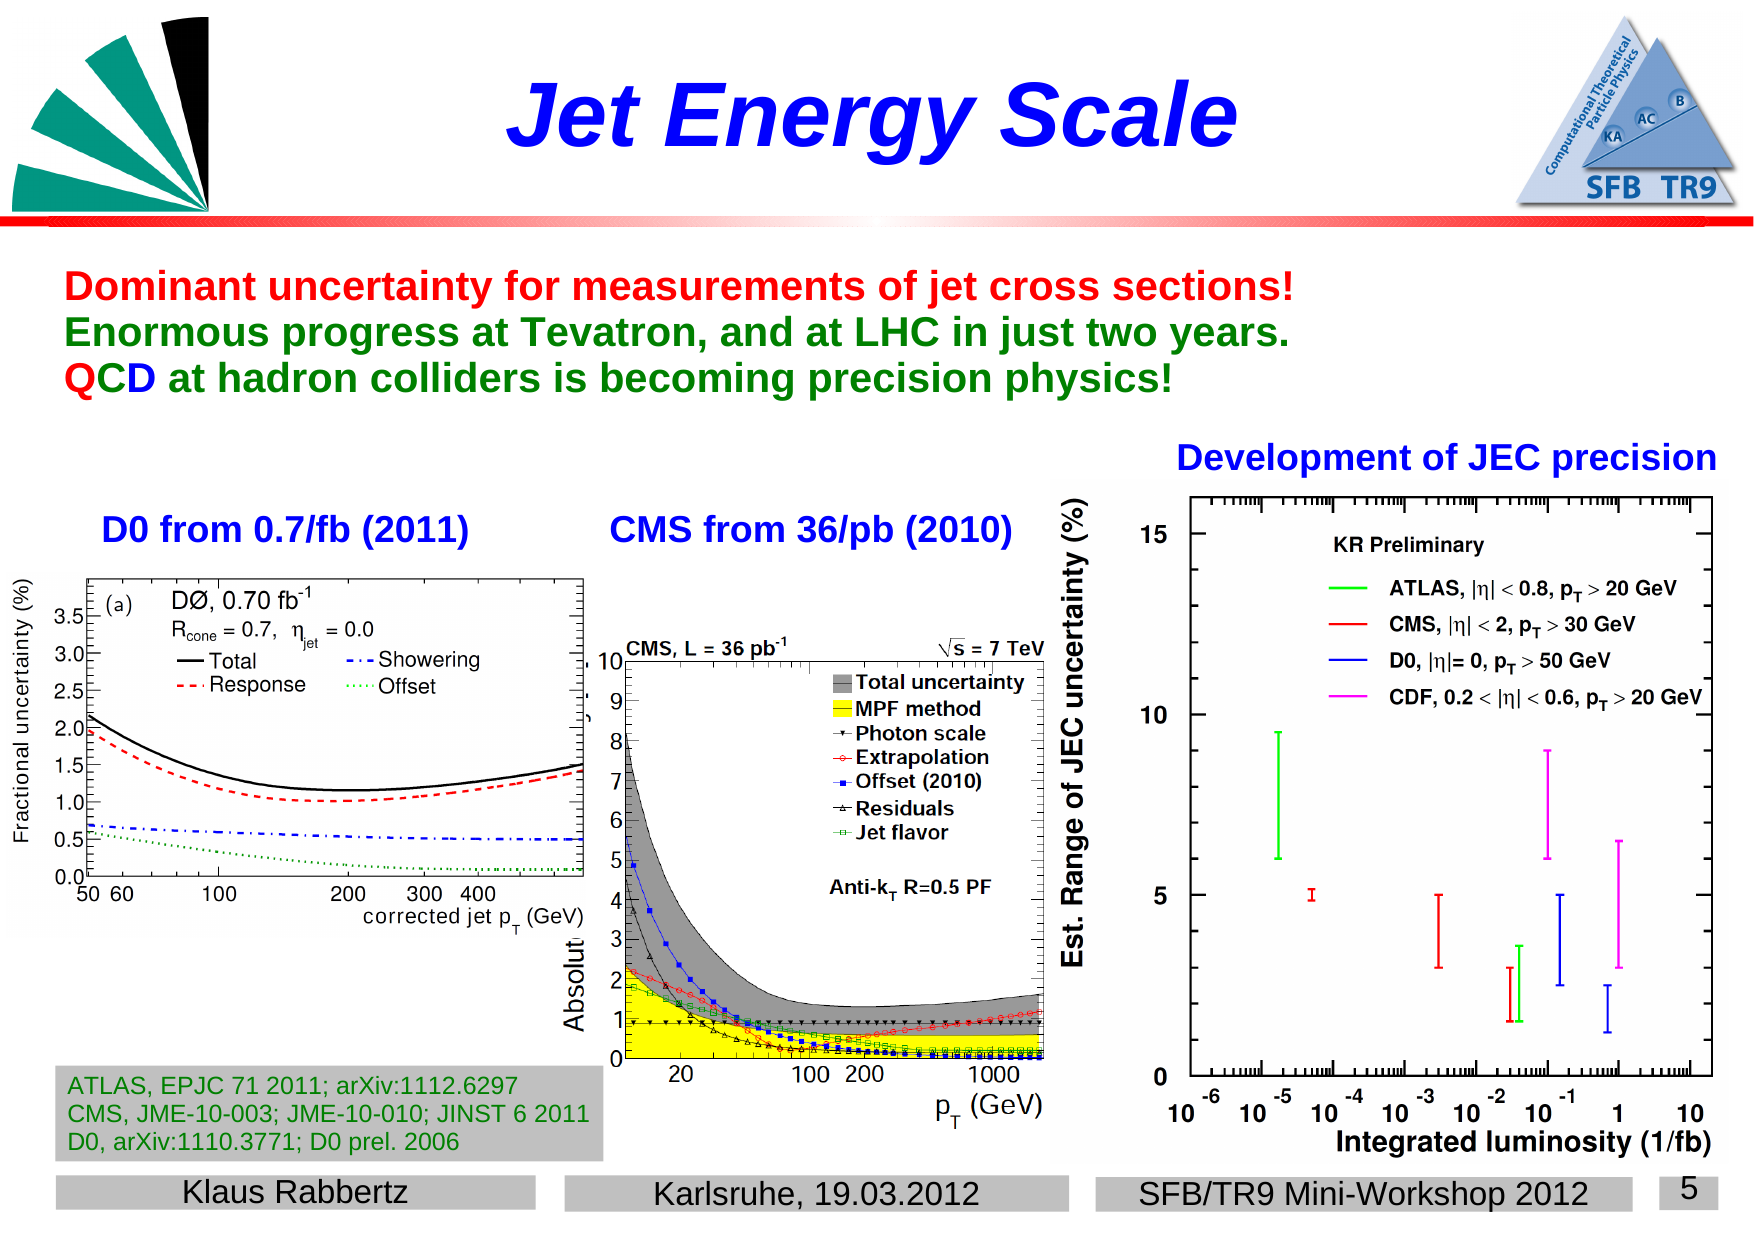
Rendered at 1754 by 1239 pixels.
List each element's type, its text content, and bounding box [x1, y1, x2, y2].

title Jet Energy Scale [220, 22, 1525, 207]
text_box ATLAS, EPJC 71 2011; arXiv:1112.6297 CMS, JME-10-003; JME-10-010; JINST 6 2011 D0, arXiv:1110.3771; D0 prel. 2006 [55, 1065, 604, 1162]
text_box Dominant uncertainty for measurements of jet cross sections! Enormous progress at Tevatron, and at LHC in just two years. QCD at hadron colliders is becoming precision physics! [51, 256, 1308, 408]
picture [12, 17, 209, 214]
picture [1511, 11, 1743, 213]
text_box D0 from 0.7/fb (2011) [89, 502, 482, 557]
picture [6, 479, 1729, 1164]
text_box CMS from 36/pb (2010) [597, 502, 1026, 557]
text_box Development of JEC precision [1164, 430, 1731, 485]
